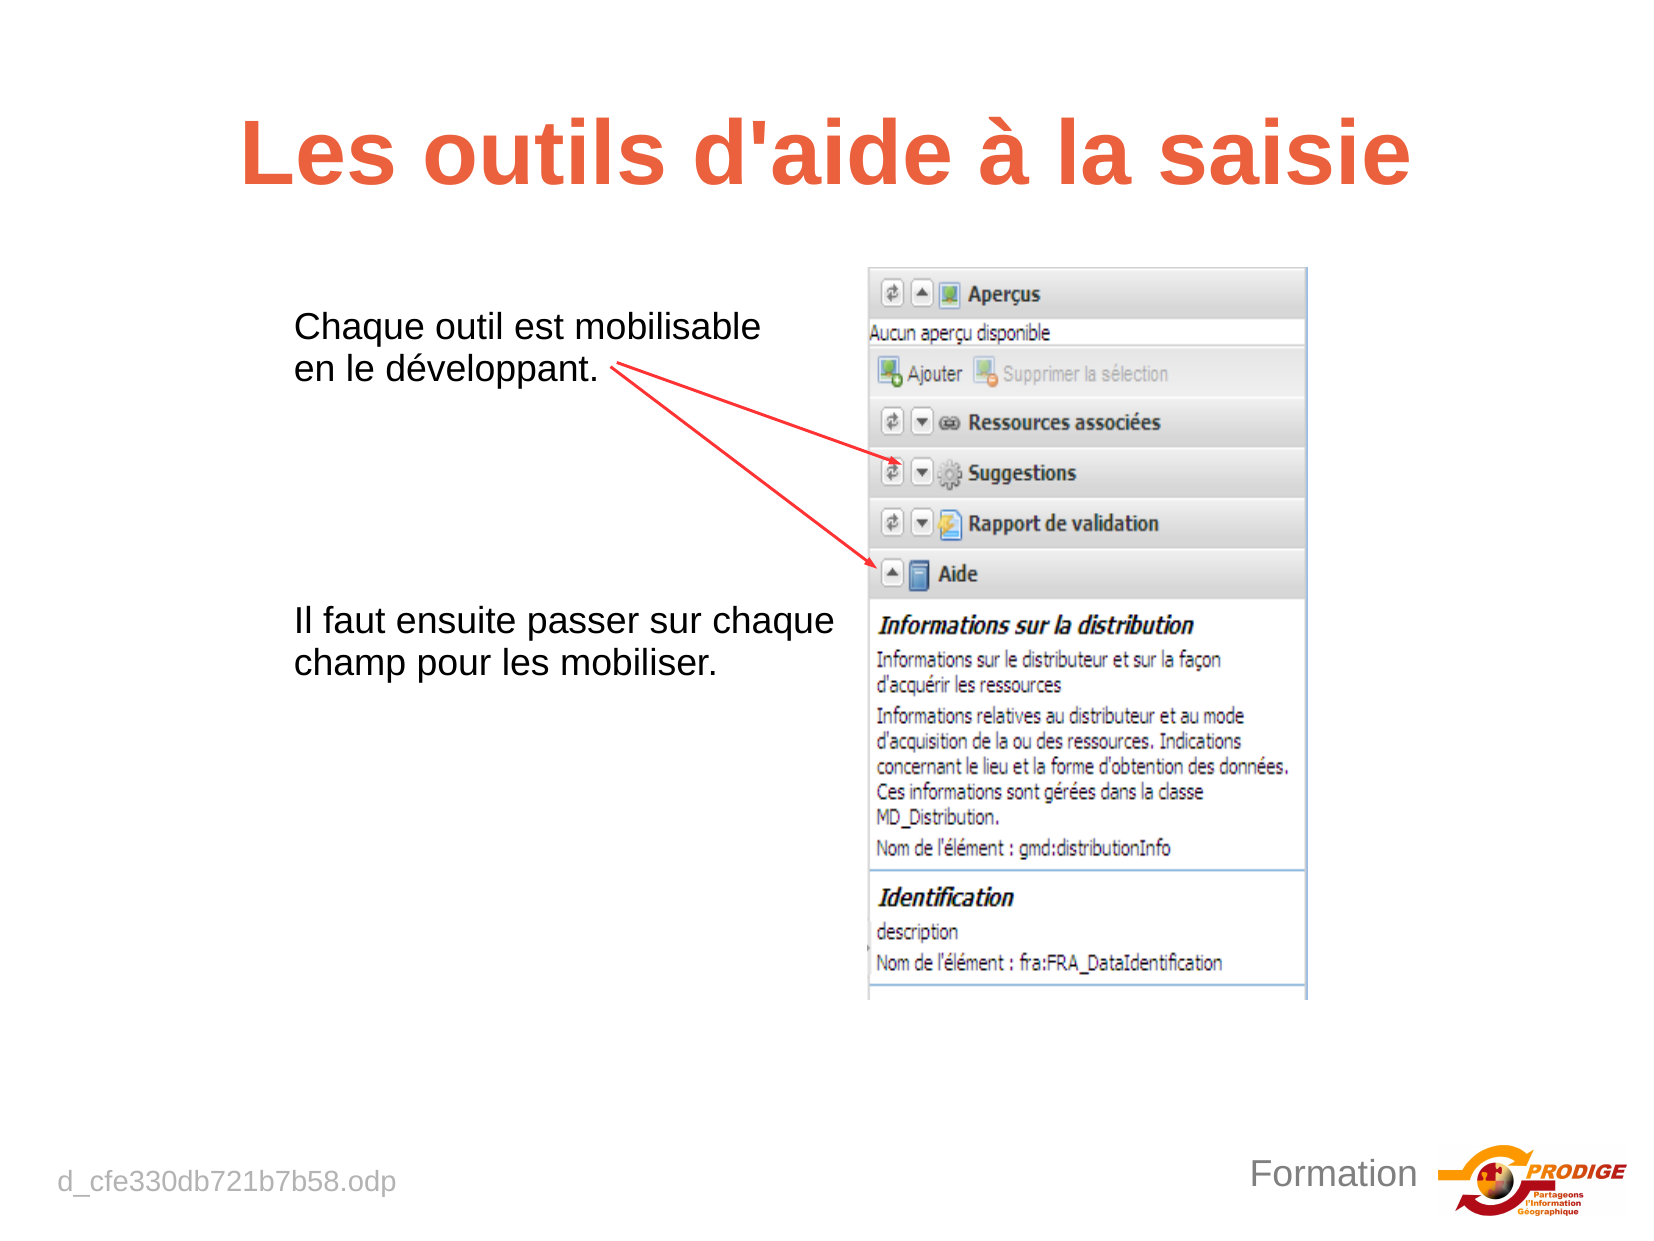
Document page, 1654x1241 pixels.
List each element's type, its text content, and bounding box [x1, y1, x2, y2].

title Les outils d'aide à la saisie [82, 56, 1571, 250]
picture [1438, 1145, 1627, 1216]
text_box Chaque outil est mobilisable en le développant. Il faut ensuite passer sur chaque champ pour les mobiliser. [279, 297, 861, 692]
picture [867, 267, 1308, 1000]
